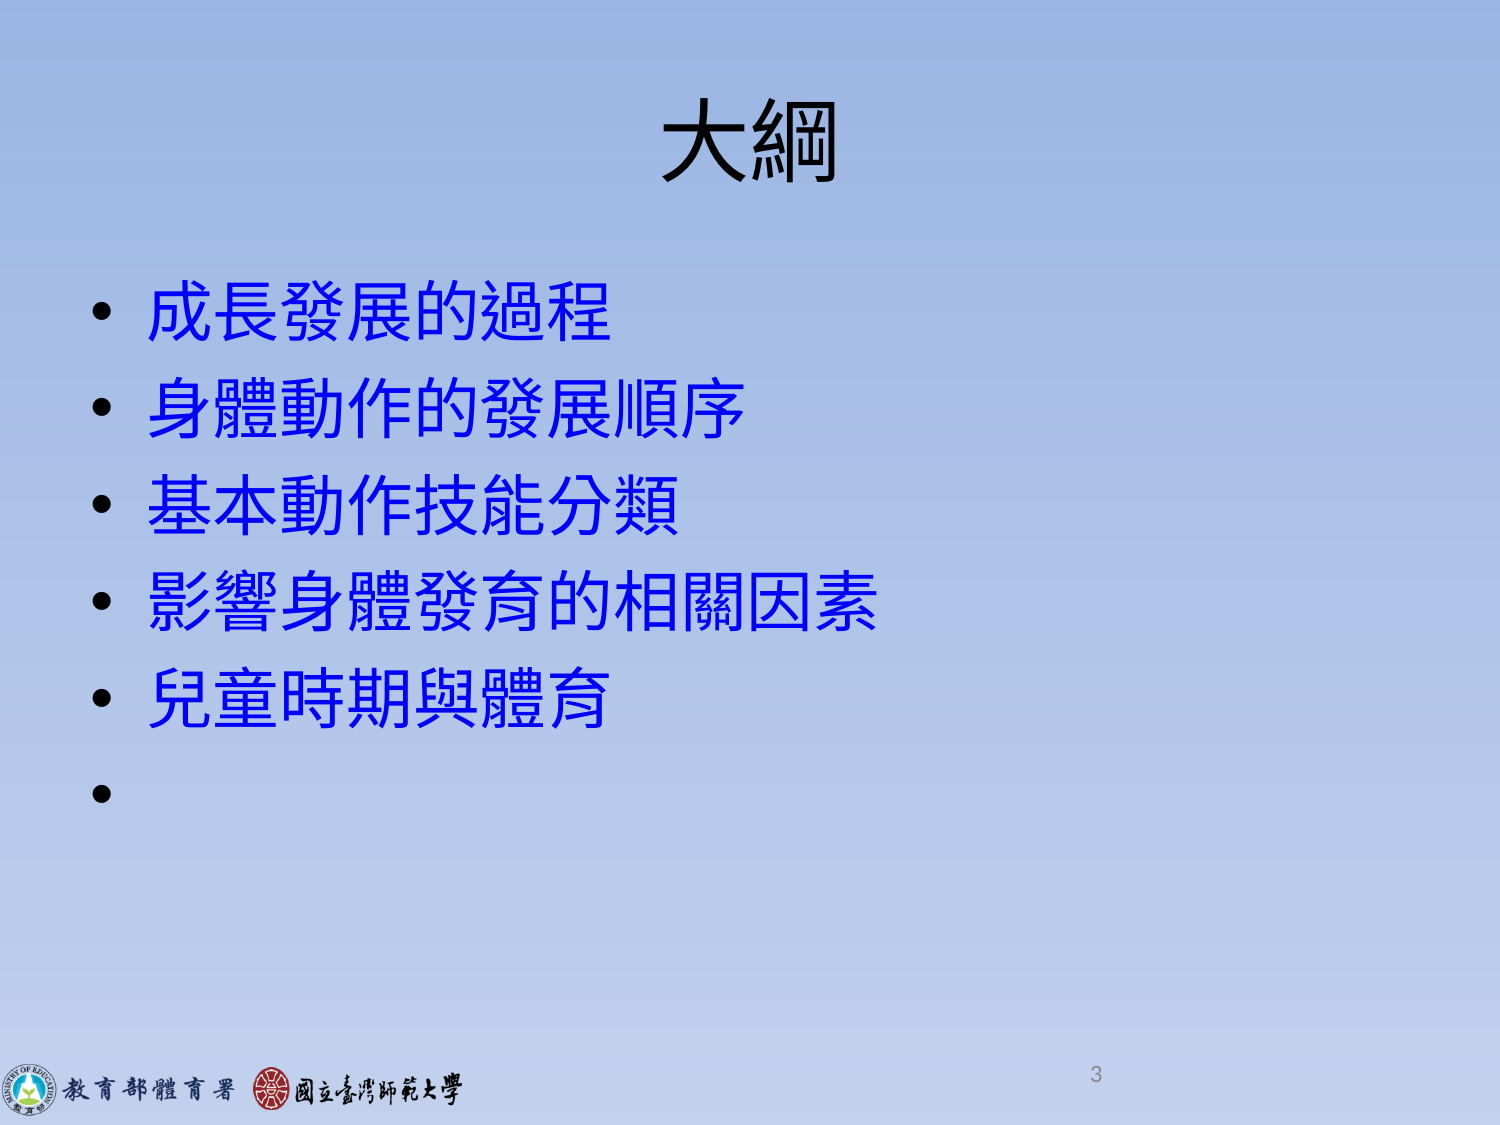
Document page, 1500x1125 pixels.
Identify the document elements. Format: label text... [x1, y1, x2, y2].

text_box [1074, 1042, 1426, 1103]
title 大綱 [75, 45, 1426, 233]
list 成長發展的過程 身體動作的發展順序 基本動作技能分類 影響身體發育的相關因素 兒童時期與體育 [75, 262, 1426, 1005]
